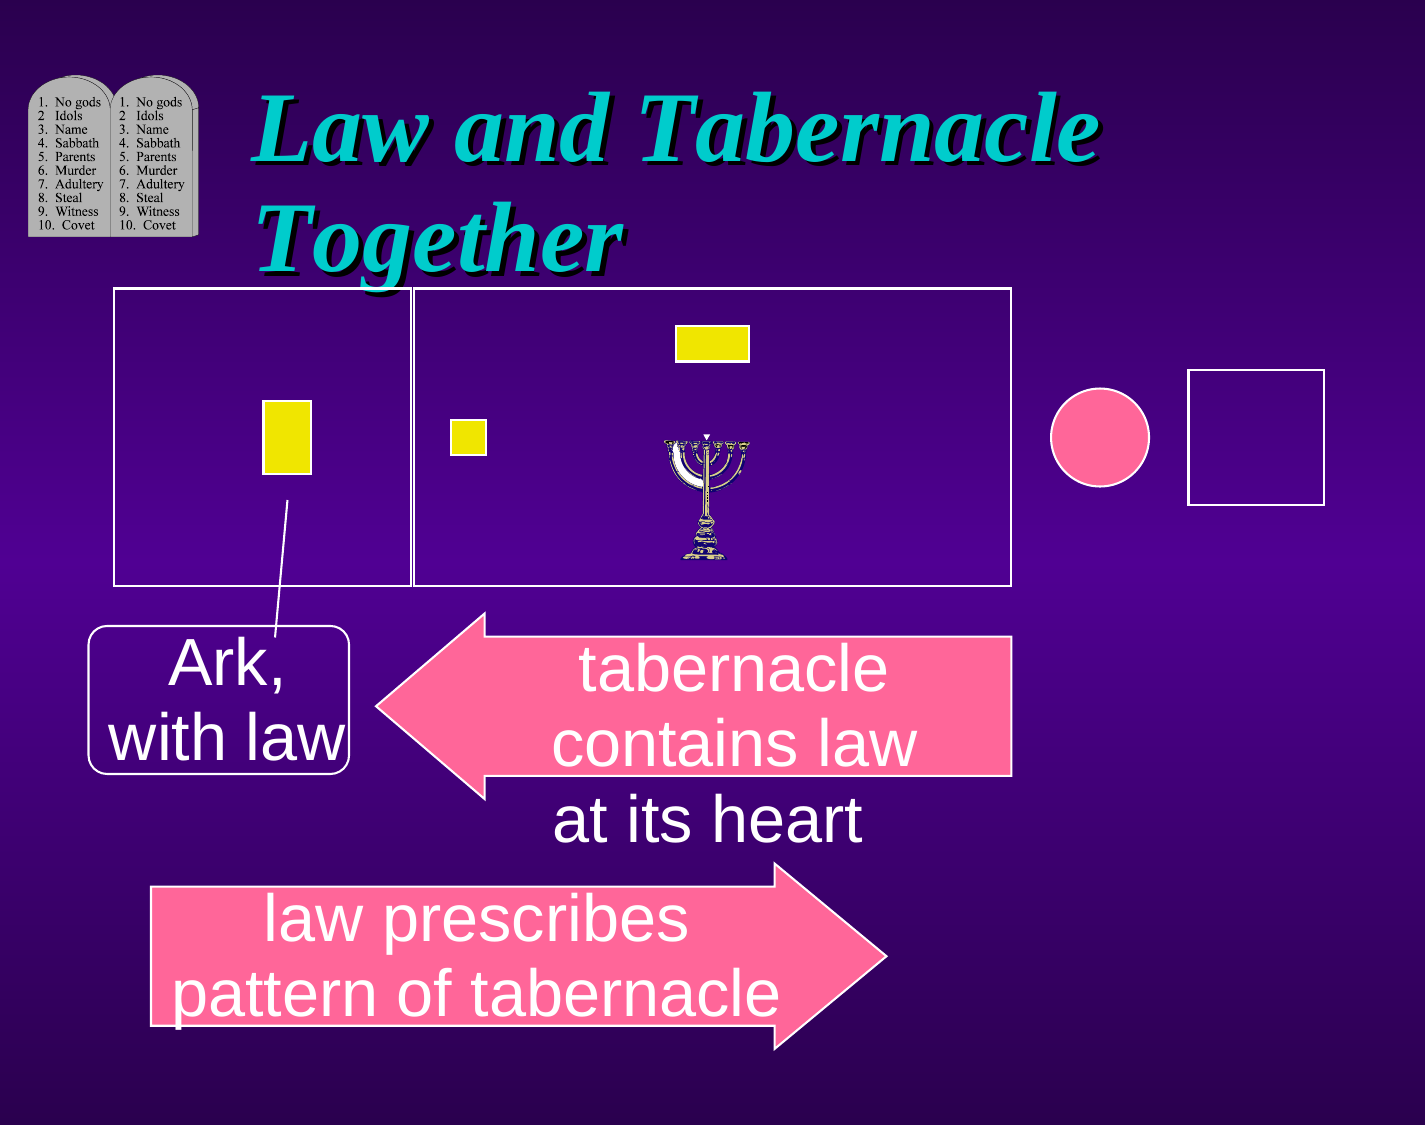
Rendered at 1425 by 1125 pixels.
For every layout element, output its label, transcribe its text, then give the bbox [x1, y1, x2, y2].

text_box Ark, with law [88, 625, 350, 774]
text_box [676, 326, 749, 362]
text_box law prescribes pattern of tabernacle [151, 863, 887, 1049]
text_box tabernacle contains law [376, 613, 1012, 800]
title Law and Tabernacle Together [237, 65, 1319, 301]
text_box [1051, 388, 1150, 487]
text_box at its heart [537, 774, 950, 865]
title Law and Tabernacle Together [415, 290, 1010, 301]
picture [663, 434, 751, 561]
text_box [451, 419, 487, 456]
title Law and Tabernacle Together [237, 290, 410, 301]
text_box [263, 400, 312, 474]
